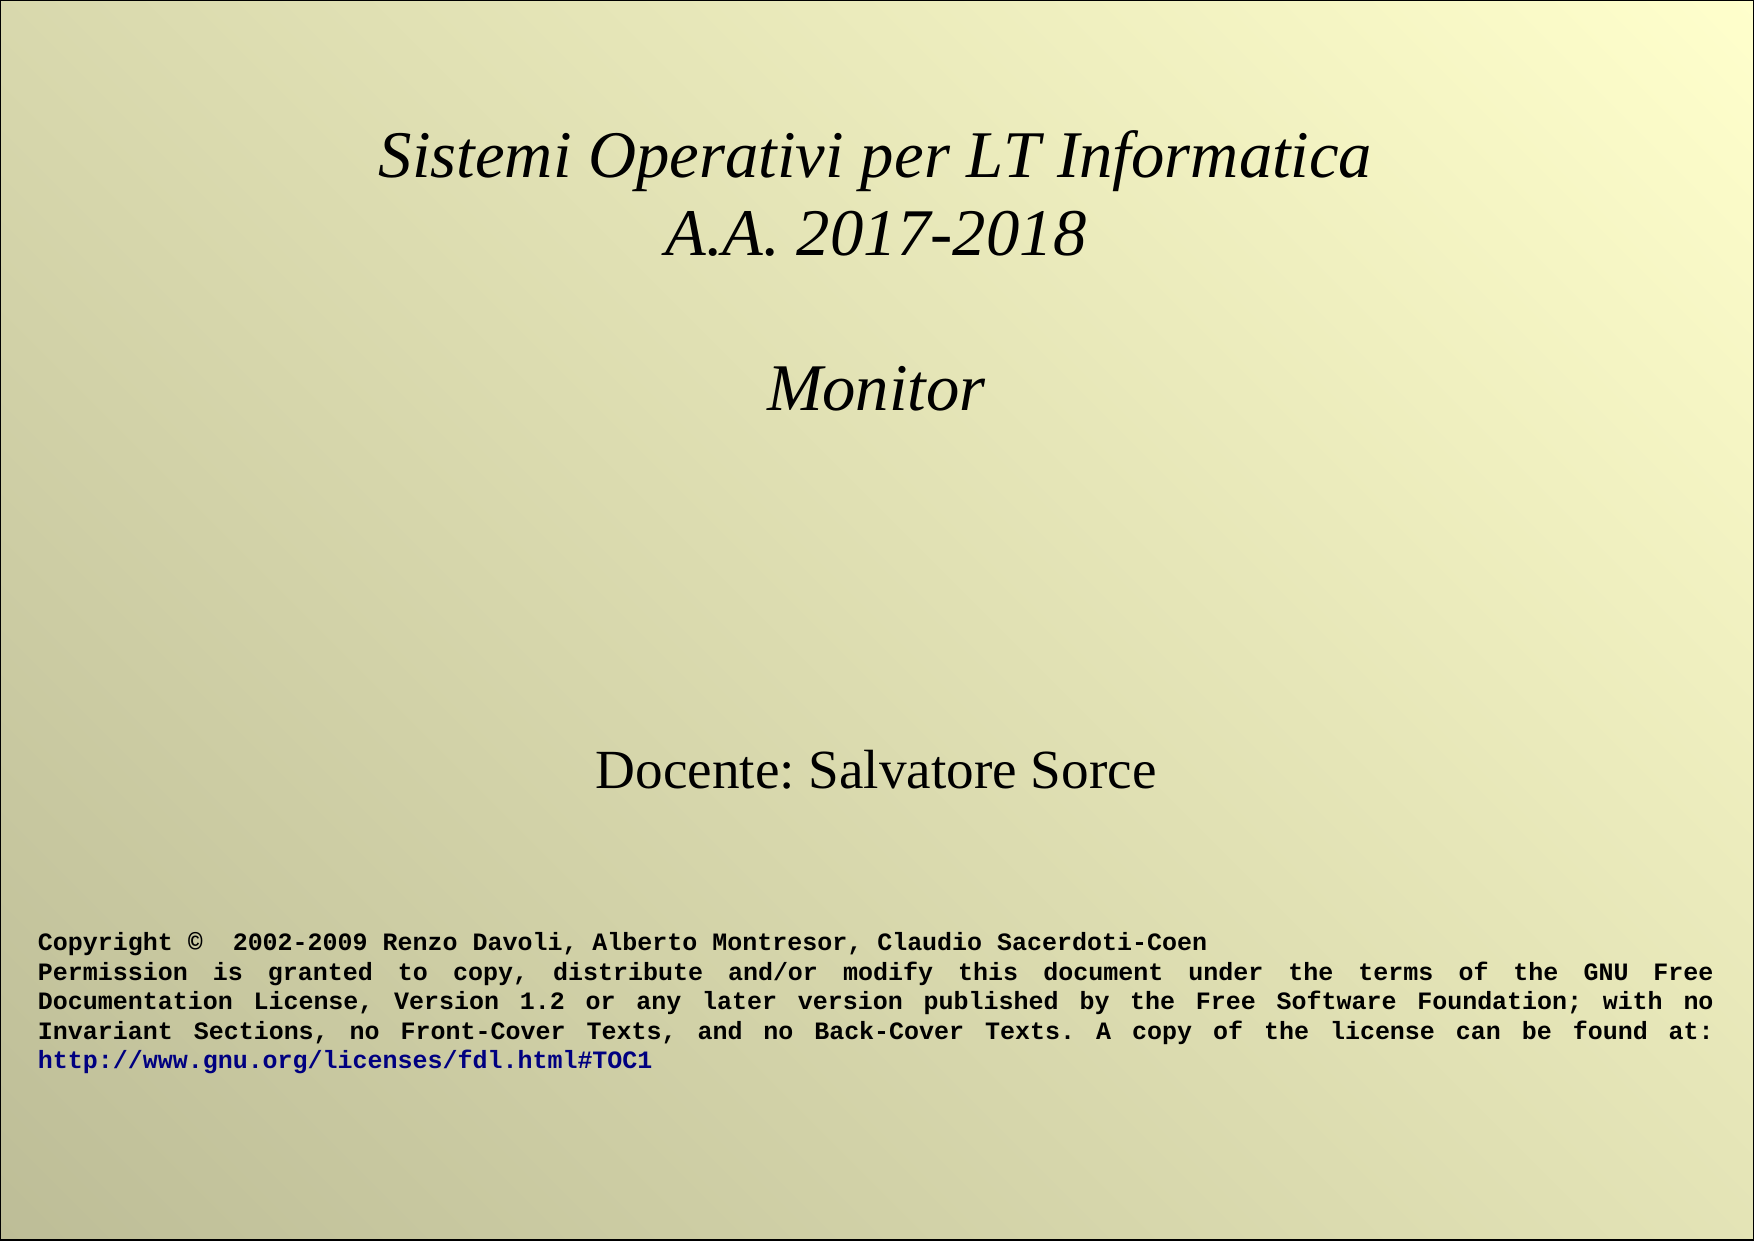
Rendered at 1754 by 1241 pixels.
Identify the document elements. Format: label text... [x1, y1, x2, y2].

text_box Sistemi Operativi per LT Informatica A.A. 2017-2018 Monitor Docente: Salvatore Sorce Copyright © 2002-2009 Renzo Davoli, Alberto Montresor, Claudio Sacerdoti-Coen Permission is granted to copy, distribute and/or modify this document under the terms of the GNU Free Documentation License, Version 1.2 or any later version published by the Free Software Foundation; with no Invariant Sections, no Front-Cover Texts, and no Back-Cover Texts. A copy of the license can be found at: http://www.gnu.org/licenses/fdl.html#TOC1 [37, 40, 1716, 1235]
text_box [0, 0, 1754, 1241]
